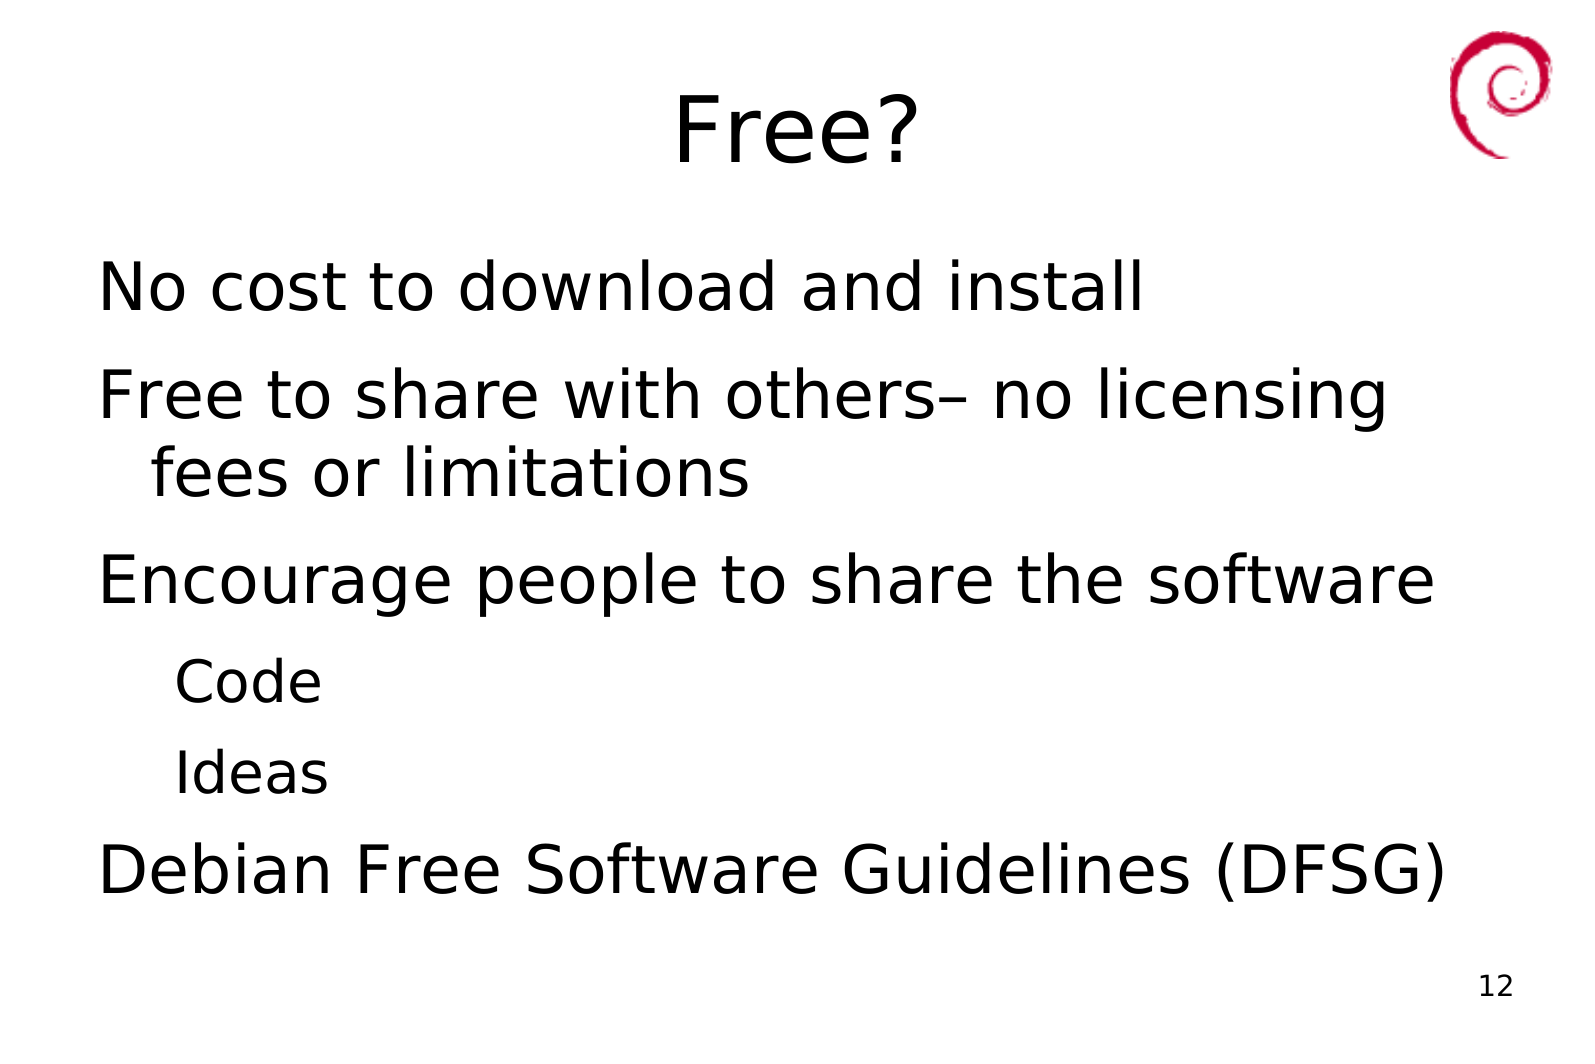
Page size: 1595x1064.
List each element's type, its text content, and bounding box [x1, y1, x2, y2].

list No cost to download and install Free to share with others– no licensing fees or limitations Encourage people to share the software Code Ideas Debian Free Software Guidelines (DFSG) [79, 248, 1515, 936]
title Free? [79, 49, 1515, 213]
picture [1450, 31, 1555, 159]
